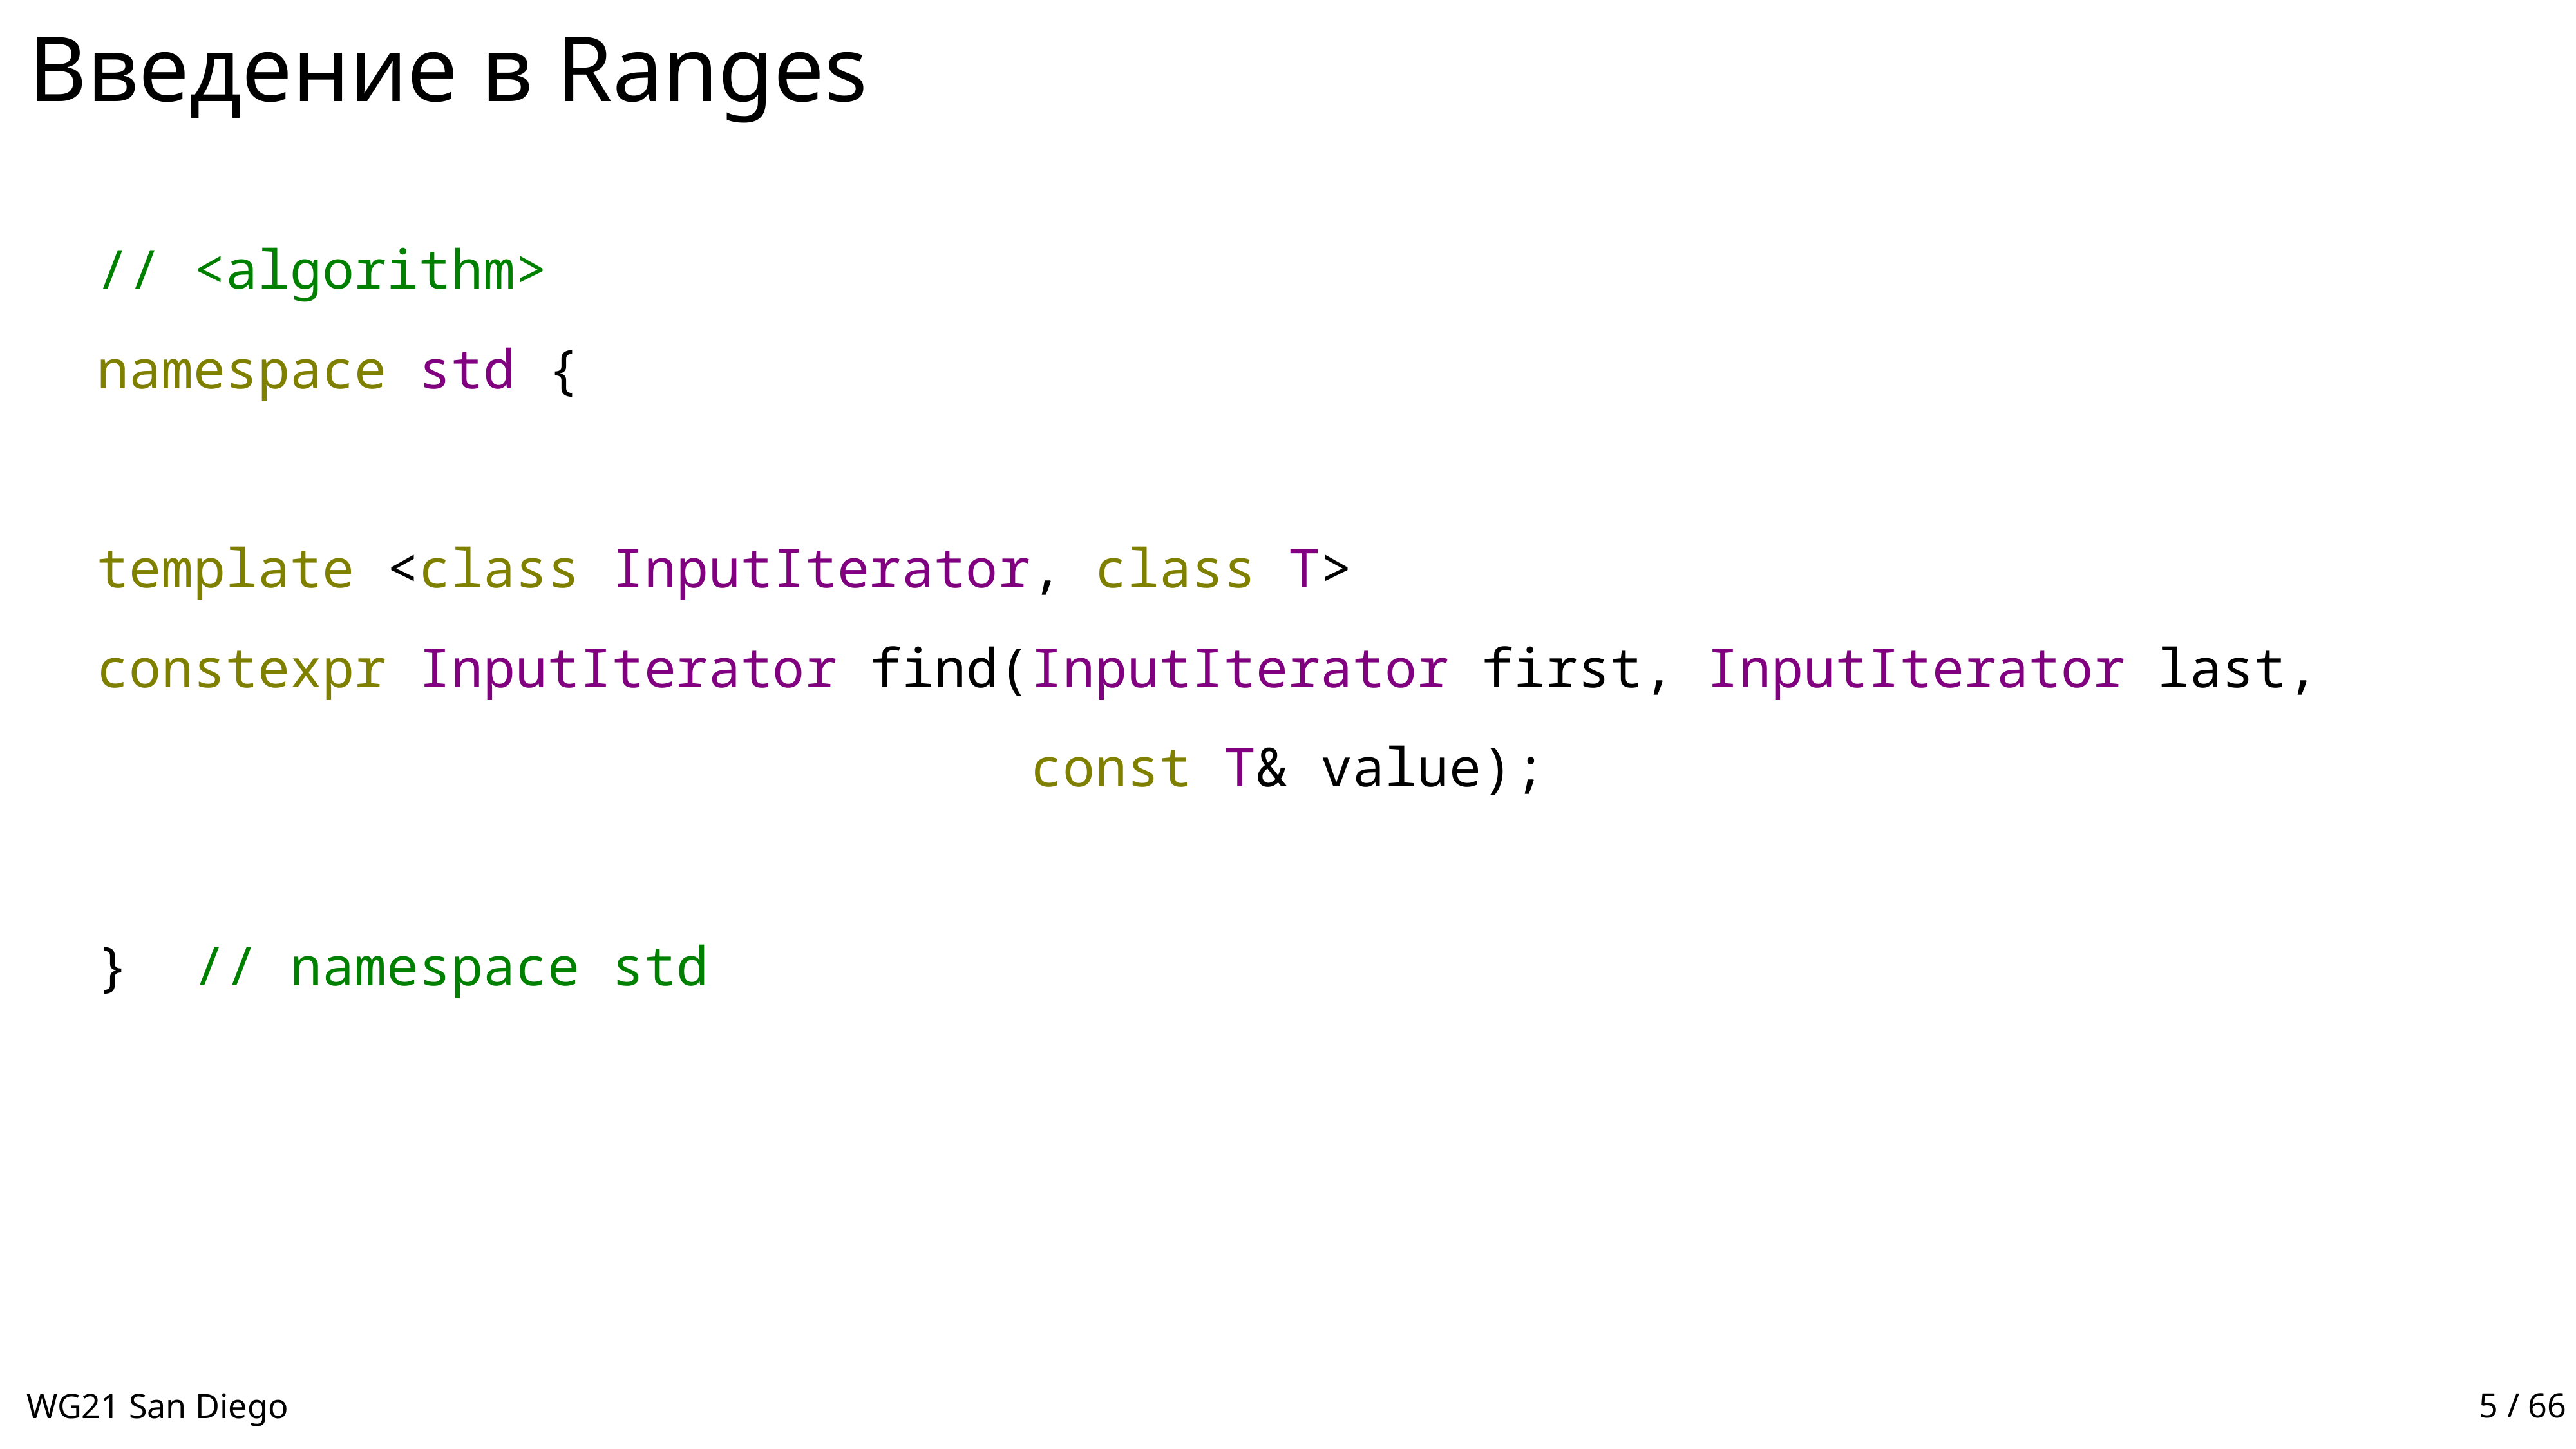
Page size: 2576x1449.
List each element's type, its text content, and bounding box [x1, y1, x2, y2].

list WG21 San Diego [17, 1376, 1114, 1431]
list <number> / 66 [1479, 1376, 2576, 1431]
title Введение в Ranges [19, 19, 2551, 155]
list // <algorithm> namespace std { template <class InputIterator, class T> constexpr InputIterator find(InputIterator first, InputIterator last, const T& value); } // namespace std [87, 214, 2551, 1382]
